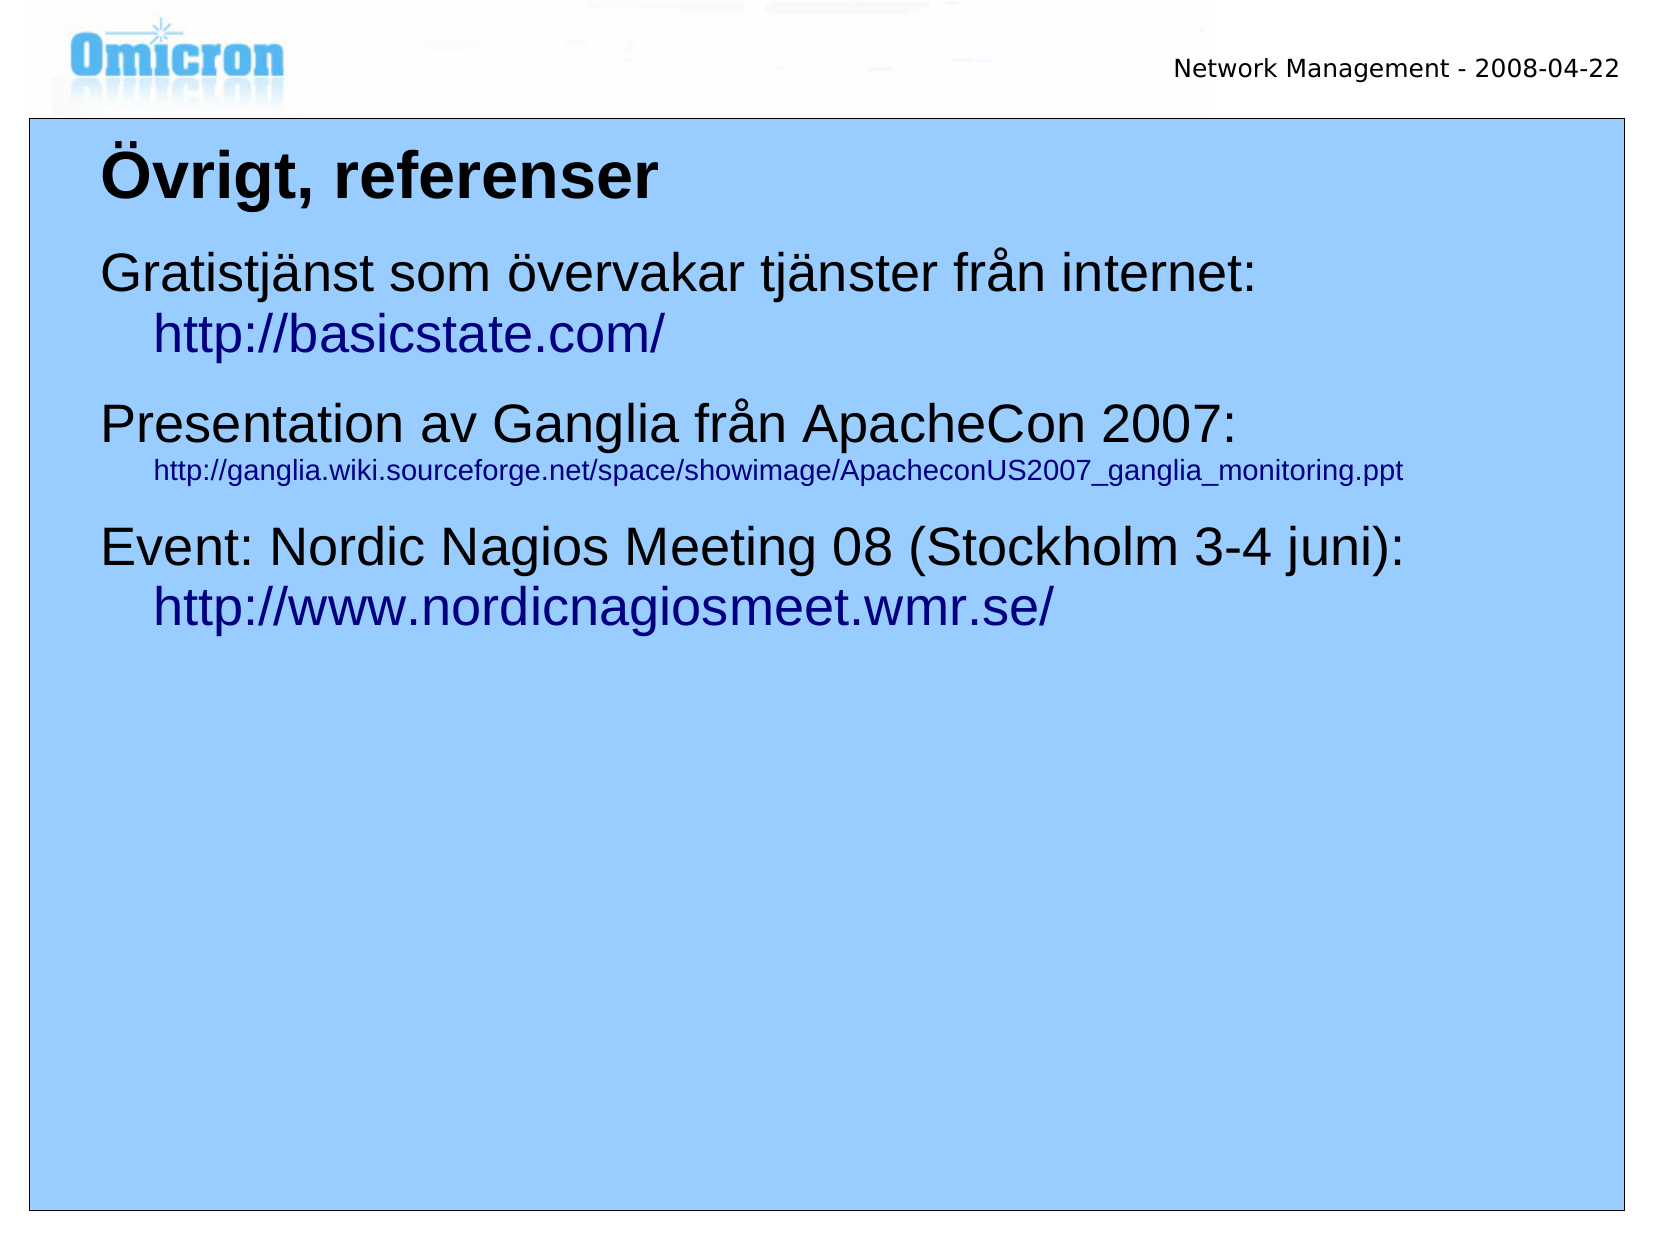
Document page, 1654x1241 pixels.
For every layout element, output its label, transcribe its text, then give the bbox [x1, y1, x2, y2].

text_box Network Management - 2008-04-22 [1158, 46, 1636, 91]
list Övrigt, referenser Gratistjänst som övervakar tjänster från internet: http://basicstate.com/ Presentation av Ganglia från ApacheCon 2007: http://ganglia.wiki.sourceforge.net/space/showimage/ApacheconUS2007_ganglia_monitoring.ppt Event: Nordic Nagios Meeting 08 (Stockholm 3-4 juni): http://www.nordicnagiosmeet.wmr.se/ [82, 138, 1571, 1100]
text_box [29, 118, 1625, 1211]
picture [29, 0, 1211, 118]
